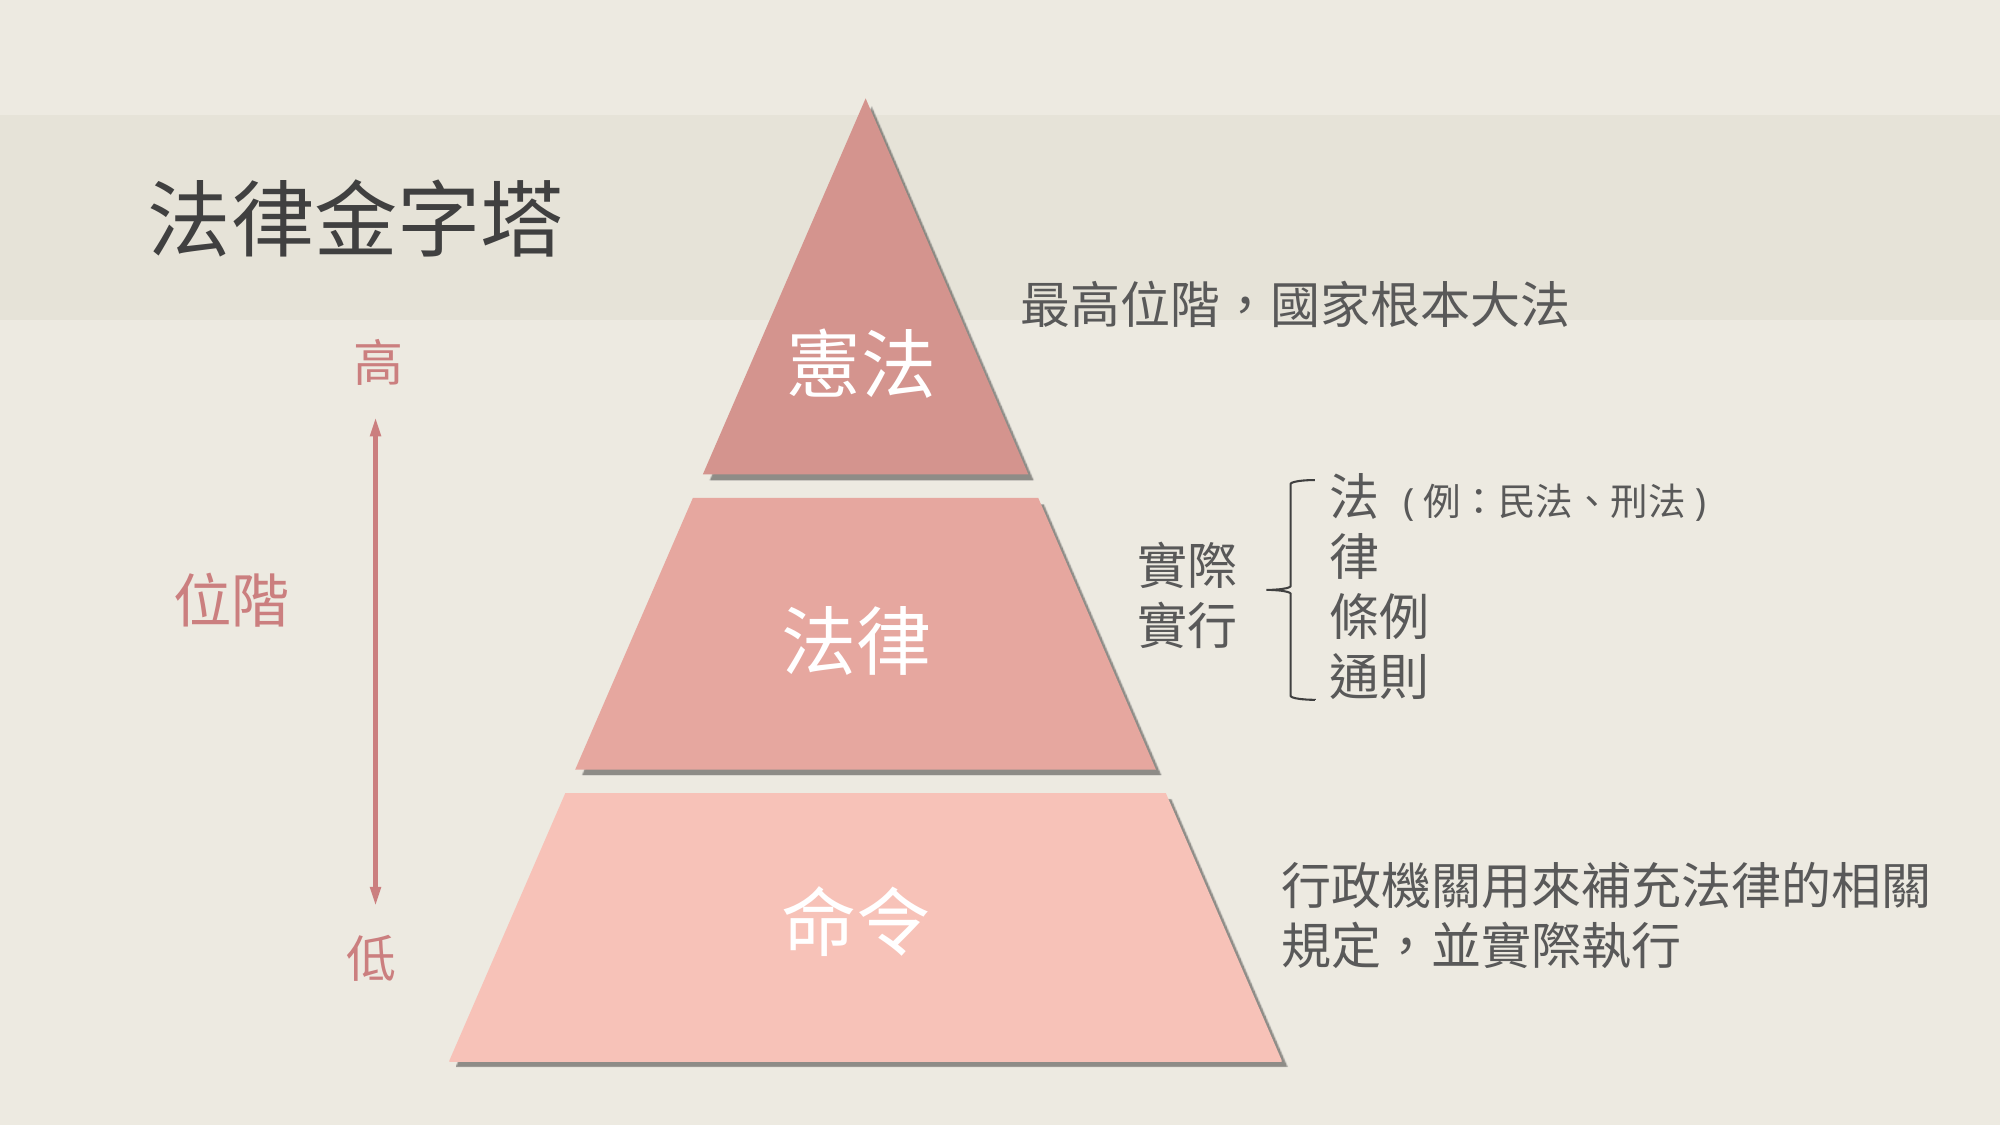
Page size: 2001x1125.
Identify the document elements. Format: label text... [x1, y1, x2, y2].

picture [449, 276, 1282, 1062]
text_box 高 [338, 324, 415, 400]
text_box 法律 [766, 586, 954, 693]
text_box 行政機關用來補充法律的相關規定，並實際執行 [1266, 846, 1956, 984]
text_box 低 [331, 920, 408, 996]
text_box 位階 [158, 555, 346, 642]
text_box 法 (例：民法、刑法) 律 條例 通則 [1314, 457, 1771, 716]
text_box 最高位階，國家根本大法 [1005, 265, 1587, 342]
text_box 命令 [766, 867, 954, 974]
text_box 憲法 [771, 309, 960, 416]
text_box 法律金字塔 [132, 159, 1168, 276]
picture [449, 97, 1282, 265]
text_box 實際 實行 [1288, 527, 1314, 664]
text_box 實際 實行 [1122, 527, 1289, 664]
